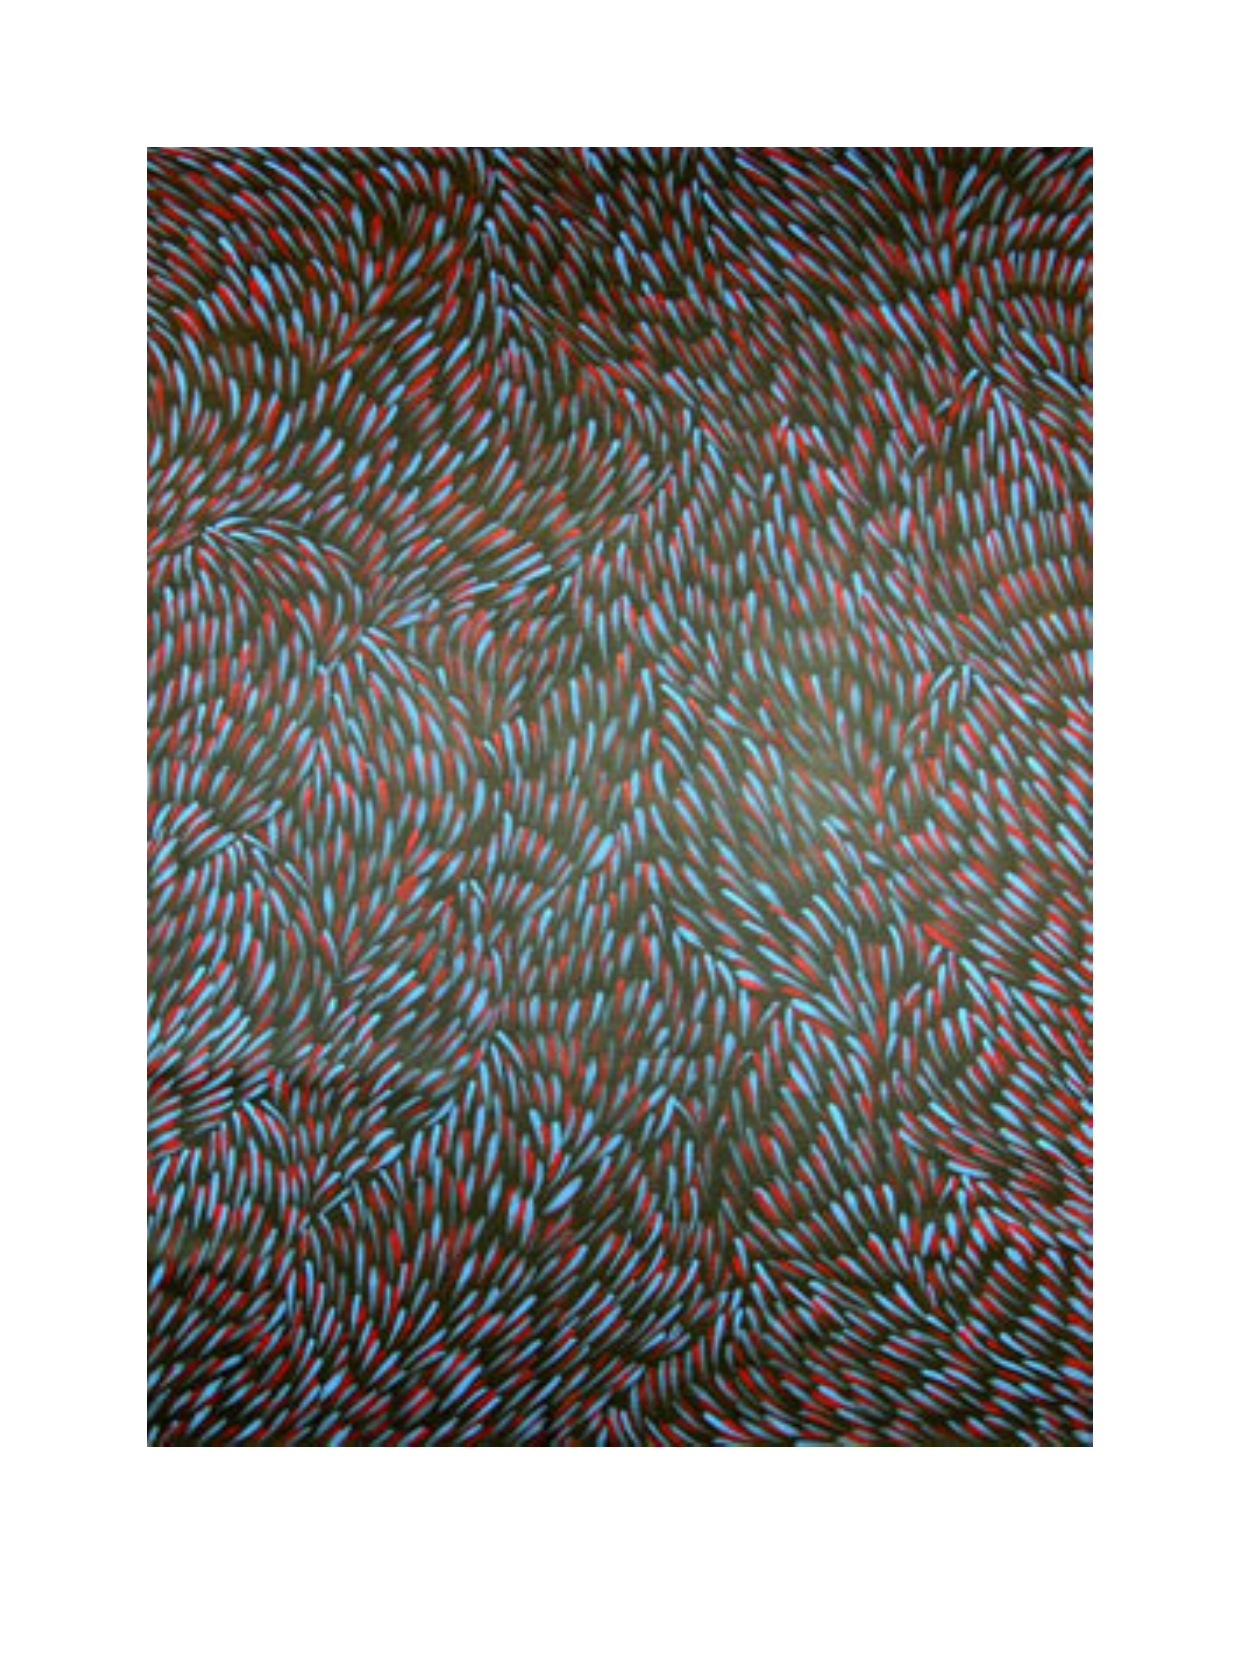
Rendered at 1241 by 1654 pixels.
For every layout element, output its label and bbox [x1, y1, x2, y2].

picture [147, 147, 1093, 1447]
